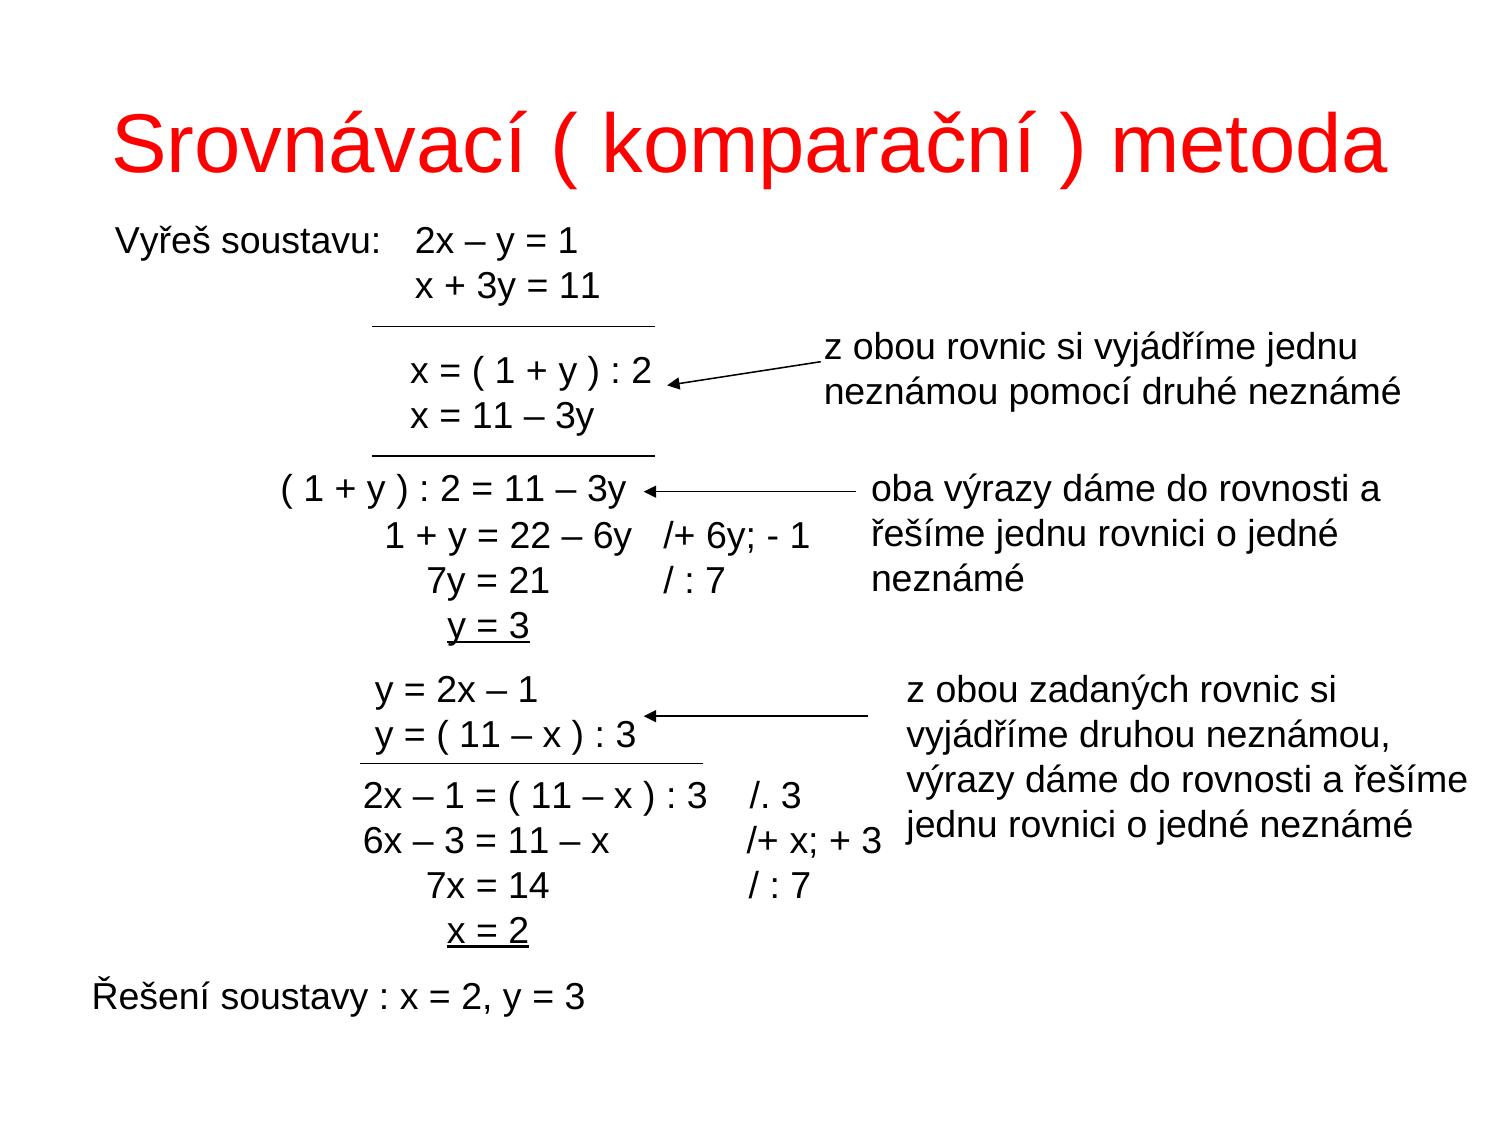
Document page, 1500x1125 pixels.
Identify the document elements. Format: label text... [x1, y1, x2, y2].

text_box z obou rovnic si vyjádříme jednu neznámou pomocí druhé neznámé [809, 314, 1447, 420]
text_box z obou zadaných rovnic si vyjádříme druhou neznámou, výrazy dáme do rovnosti a řešíme jednu rovnici o jedné neznámé [891, 656, 1500, 853]
text_box 1 + y = 22 – 6y /+ 6y; - 1 7y = 21 / : 7 y = 3 [348, 503, 826, 654]
text_box y = 2x – 1 y = ( 11 – x ) : 3 [360, 656, 652, 763]
text_box x = ( 1 + y ) : 2 x = 11 – 3y [395, 337, 668, 444]
text_box Vyřeš soustavu: 2x – y = 1 x + 3y = 11 [100, 207, 851, 314]
text_box Řešení soustavy : x = 2, y = 3 [76, 964, 601, 1025]
text_box oba výrazy dáme do rovnosti a řešíme jednu rovnici o jedné neznámé [856, 456, 1462, 607]
title Srovnávací ( komparační ) metoda [75, 45, 1426, 233]
text_box 2x – 1 = ( 11 – x ) : 3 /. 3 6x – 3 = 11 – x /+ x; + 3 7x = 14 / : 7 x = 2 [348, 763, 898, 959]
text_box ( 1 + y ) : 2 = 11 – 3y [265, 456, 642, 517]
